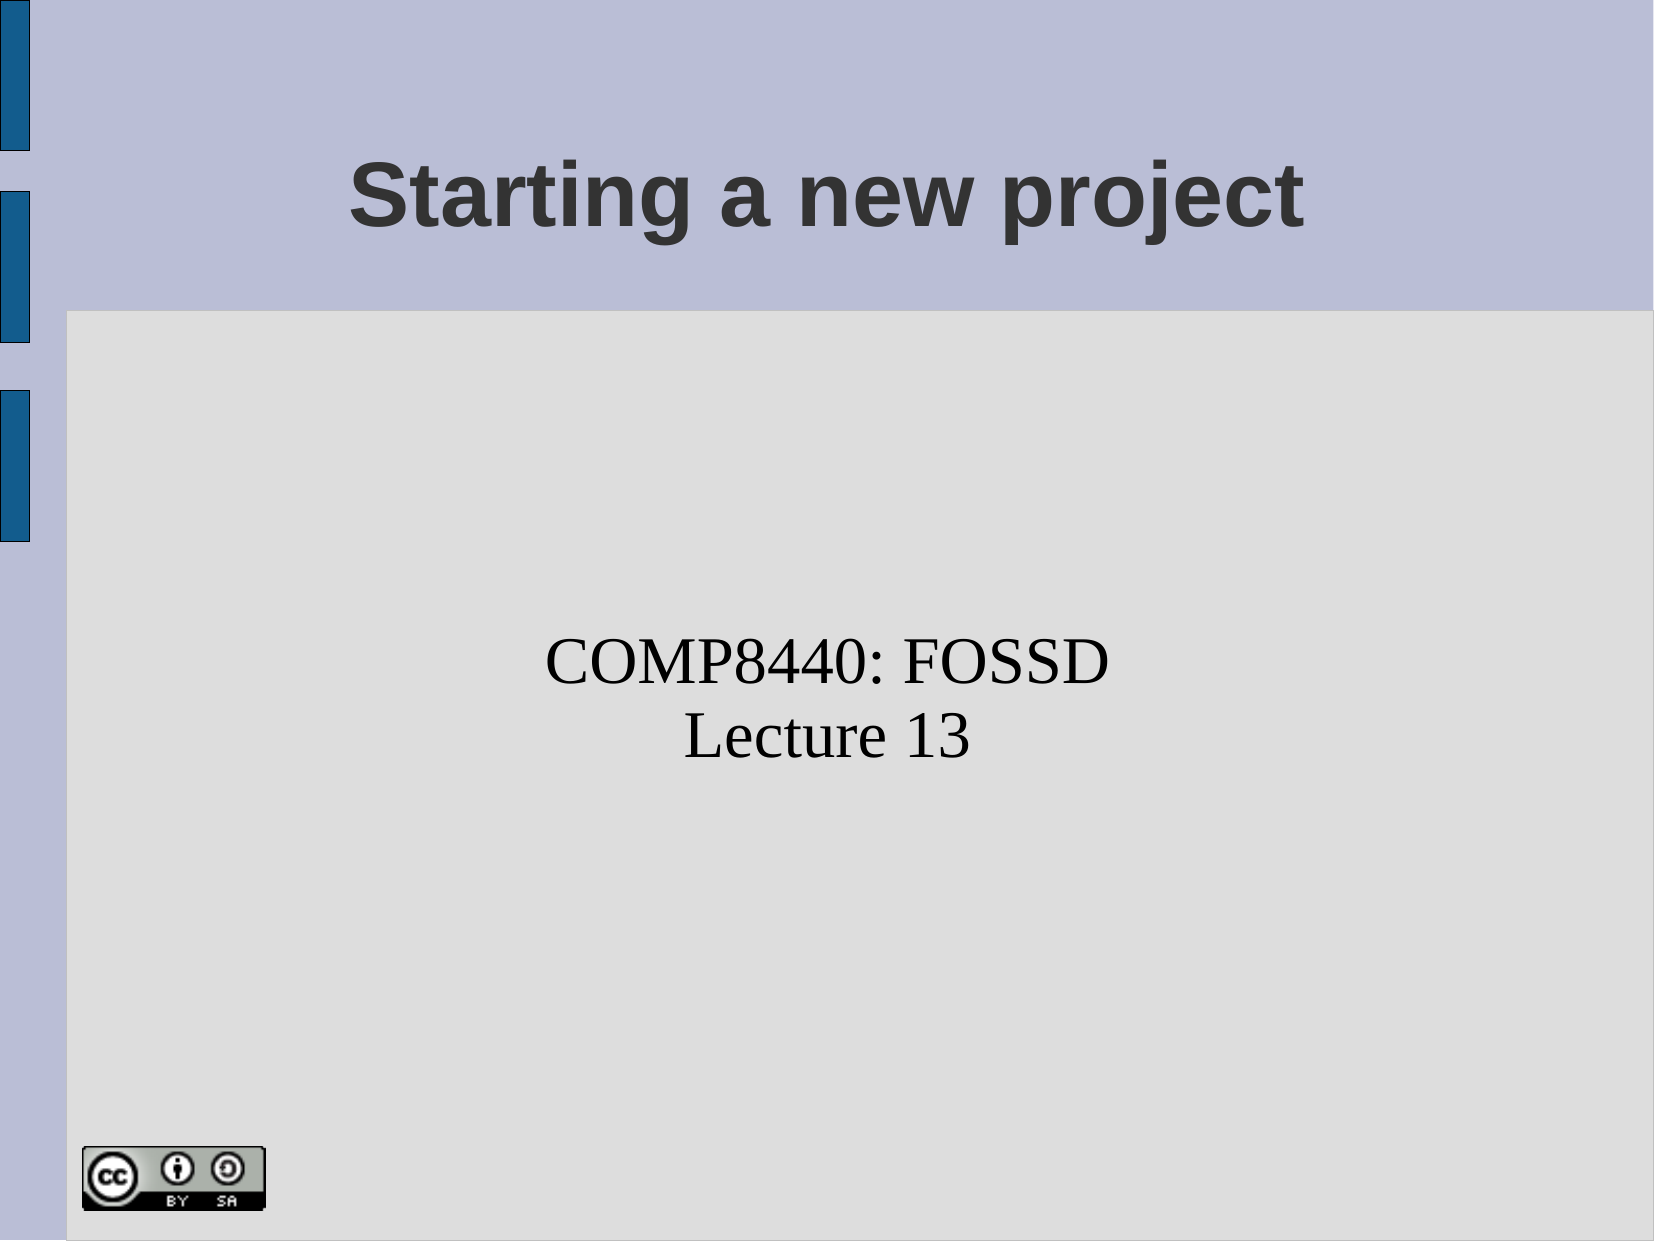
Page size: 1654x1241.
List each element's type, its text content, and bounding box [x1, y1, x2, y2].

title Starting a new project [121, 91, 1534, 299]
picture [82, 1146, 266, 1211]
subtitle COMP8440: FOSSD Lecture 13 [121, 344, 1534, 1127]
